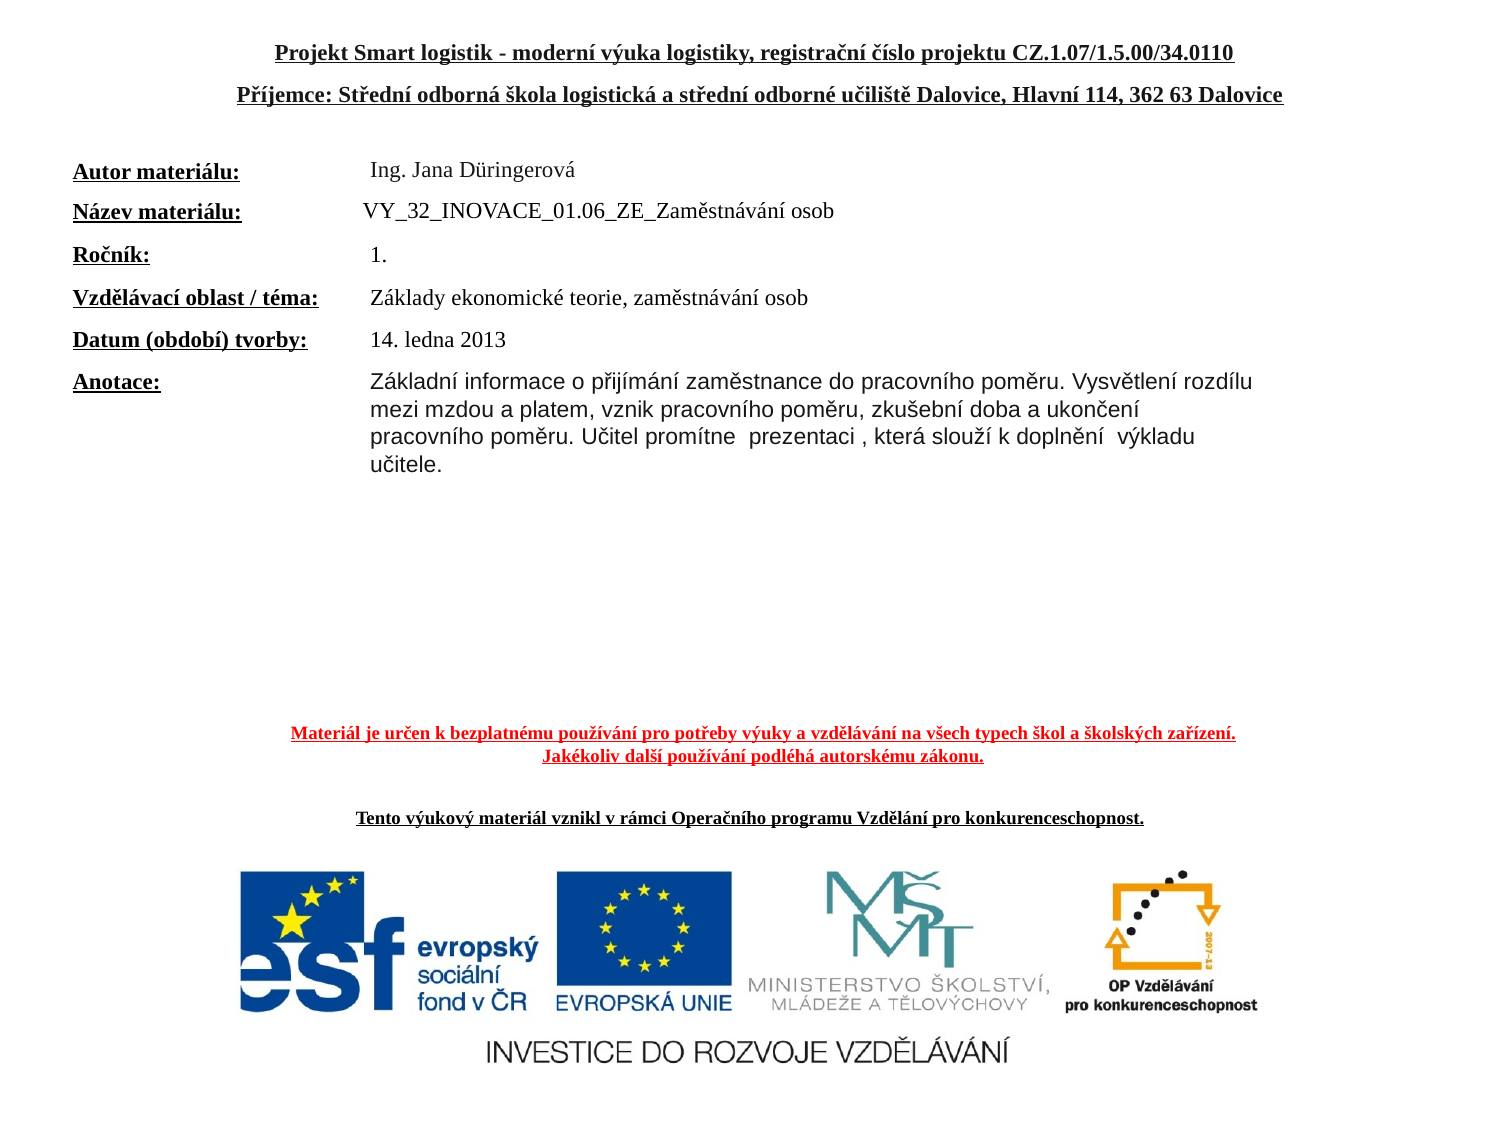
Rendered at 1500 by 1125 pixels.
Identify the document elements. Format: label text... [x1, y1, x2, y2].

text_box Projekt Smart logistik - moderní výuka logistiky, registrační číslo projektu CZ.1.07/1.5.00/34.0110 [260, 31, 1271, 72]
picture [235, 868, 1265, 1067]
text_box Anotace: [58, 360, 198, 402]
text_box Vzdělávací oblast / téma: [58, 275, 336, 317]
text_box Autor materiálu: [58, 149, 356, 191]
text_box Ročník: [58, 232, 166, 275]
text_box 14. ledna 2013 [356, 317, 561, 360]
text_box Základní informace o přijímání zaměstnance do pracovního poměru. Vysvětlení rozdílu mezi mzdou a platem, vznik pracovního poměru, zkušební doba a ukončení pracovního poměru. Učitel promítne prezentaci , která slouží k doplnění výkladu učitele. [356, 360, 1271, 458]
text_box Název materiálu: [58, 191, 341, 232]
text_box Základy ekonomické teorie, zaměstnávání osob [356, 275, 1324, 317]
text_box 1. [356, 232, 492, 275]
text_box Tento výukový materiál vznikl v rámci Operačního programu Vzdělání pro konkurenceschopnost. [129, 798, 1371, 836]
text_box Příjemce: Střední odborná škola logistická a střední odborné učiliště Dalovice, Hlavní 114, 362 63 Dalovice [223, 72, 1304, 114]
text_box Ing. Jana Düringerová [356, 147, 620, 190]
text_box VY_32_INOVACE_01.06_ZE_Zaměstnávání osob [349, 189, 1306, 231]
text_box Materiál je určen k bezplatnému používání pro potřeby výuky a vzdělávání na všech typech škol a školských zařízení. Jakékoliv další používání podléhá autorskému zákonu. [0, 714, 1500, 774]
text_box Datum (období) tvorby: [58, 317, 325, 360]
